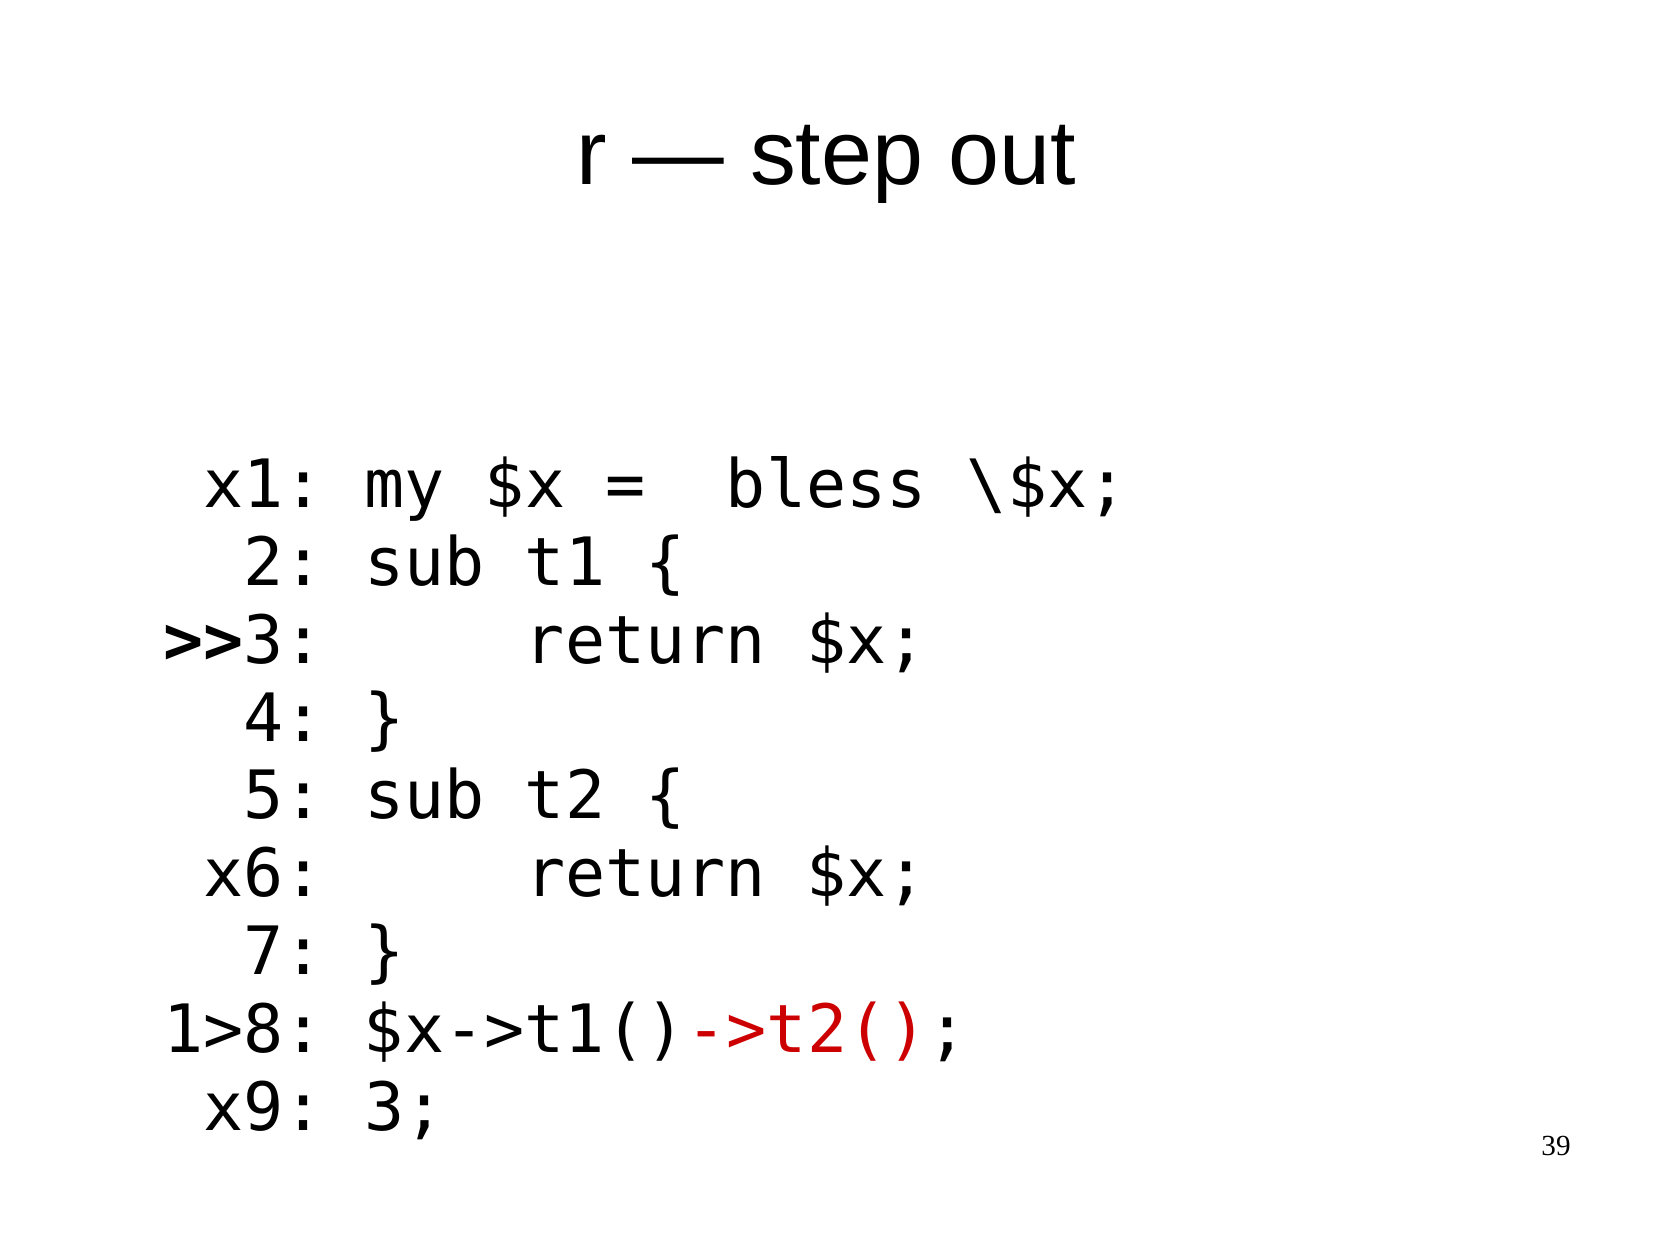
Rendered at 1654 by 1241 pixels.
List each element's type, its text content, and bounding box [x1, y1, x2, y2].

title r — step out [82, 49, 1571, 257]
subtitle x1: my $x = bless \$x; 2: sub t1 { >>3: return $x; 4: } 5: sub t2 { x6: return $x; 7: } 1>8: $x->t1()->t2(); x9: 3; [82, 290, 1571, 1158]
